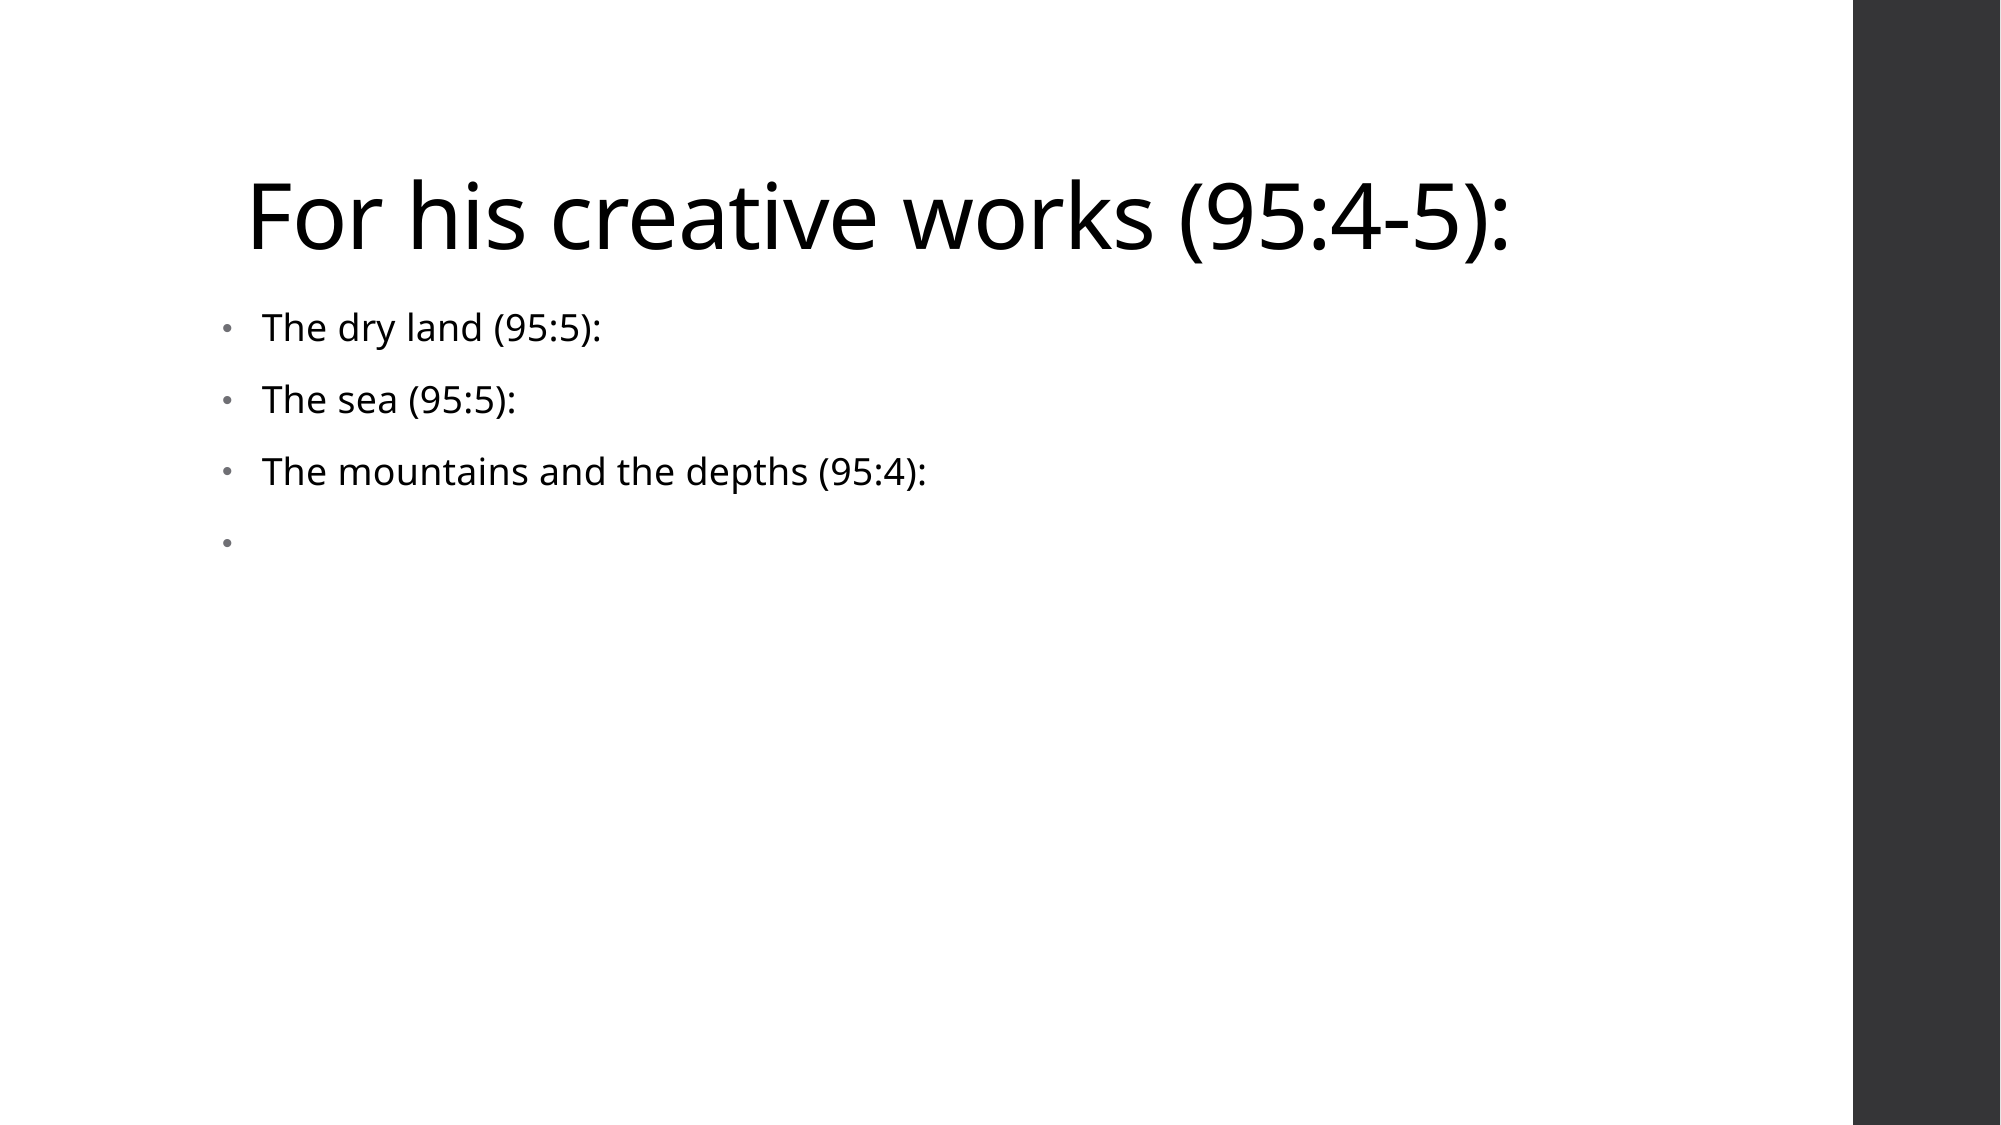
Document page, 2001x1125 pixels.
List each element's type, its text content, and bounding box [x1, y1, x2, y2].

title For his creative works (95:4-5): [206, 60, 1797, 278]
list The dry land (95:5): The sea (95:5): The mountains and the depths (95:4): [206, 299, 1617, 1014]
